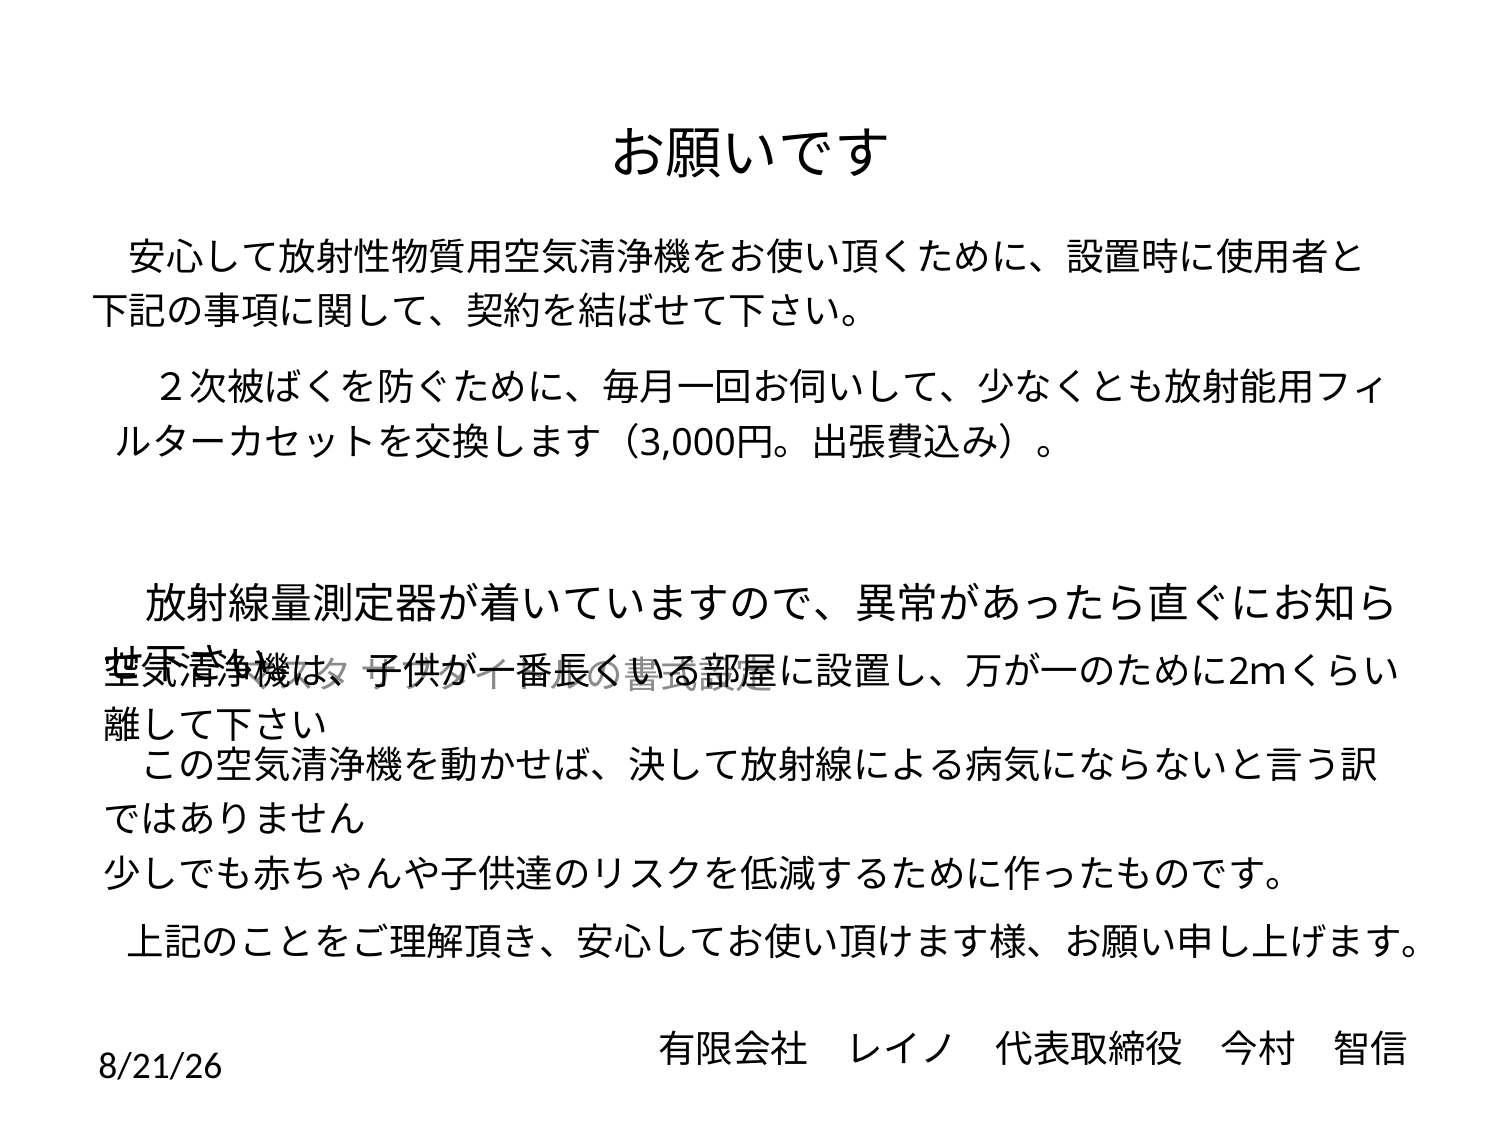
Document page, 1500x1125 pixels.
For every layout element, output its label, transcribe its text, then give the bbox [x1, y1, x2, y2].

text_box ２次被ばくを防ぐために、毎月一回お伺いして、少なくとも放射能用フィルターカセットを交換します（3,000円。出張費込み）。 [100, 349, 1436, 458]
title お願いです [88, 78, 1412, 219]
text_box 放射線量測定器が着いていますので、異常があったら直ぐにお知らせ下さい。 [88, 562, 1424, 624]
text_box 安心して放射性物質用空気清浄機をお使い頂くために、設置時に使用者と下記の事項に関して、契約を結ばせて下さい。 [76, 219, 1412, 323]
text_box 空気清浄機は、子供が一番長くいる部屋に設置し、万が一のために2ｍくらい離して下さい [88, 633, 1424, 695]
text_box 有限会社 レイノ 代表取締役 今村 智信 [643, 1011, 1447, 1073]
text_box 上記のことをご理解頂き、安心してお使い頂けます様、お願い申し上げます。 [112, 905, 1447, 967]
text_box この空気清浄機を動かせば、決して放射線による病気にならないと言う訳ではありません 少しでも赤ちゃんや子供達のリスクを低減するために作ったものです。 [88, 727, 1424, 836]
